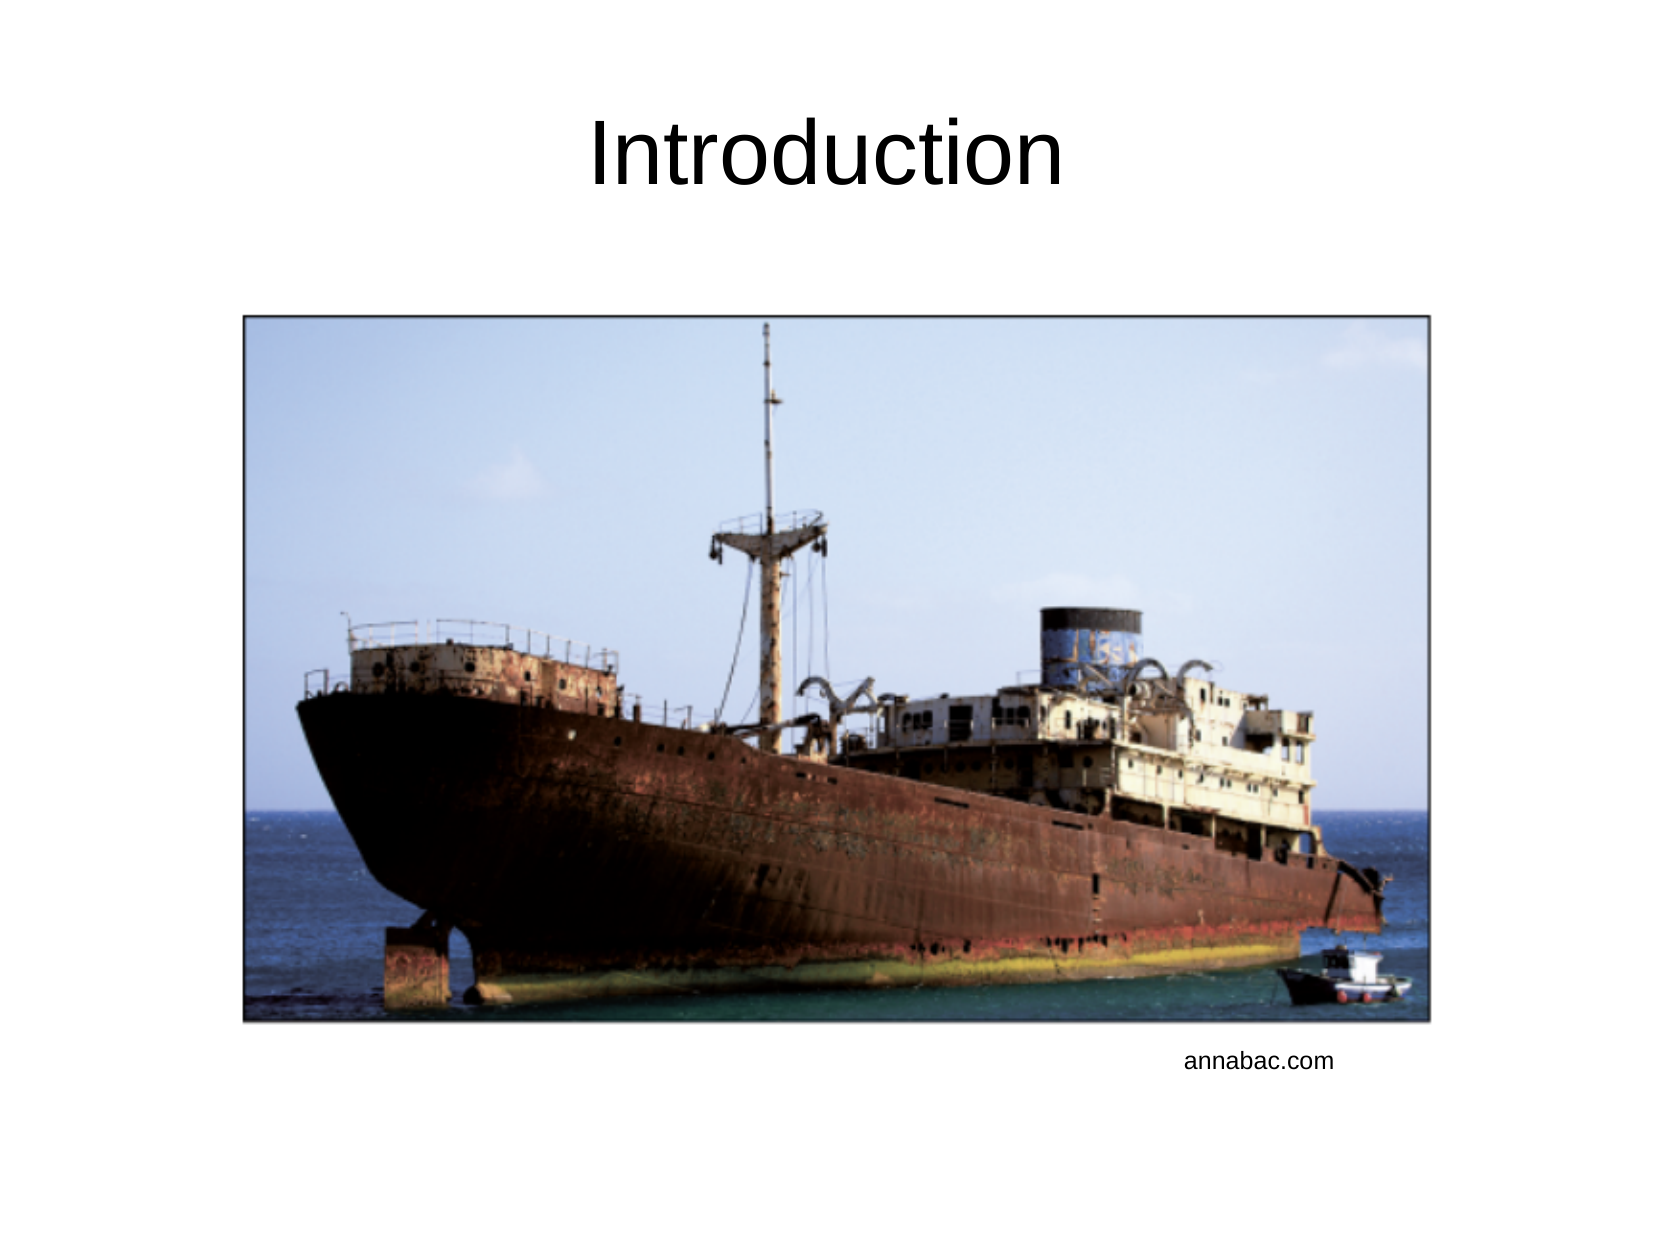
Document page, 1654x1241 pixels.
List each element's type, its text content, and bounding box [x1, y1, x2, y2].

title Introduction [82, 49, 1571, 257]
picture [203, 283, 1489, 1063]
text_box annabac.com [1169, 1039, 1453, 1083]
